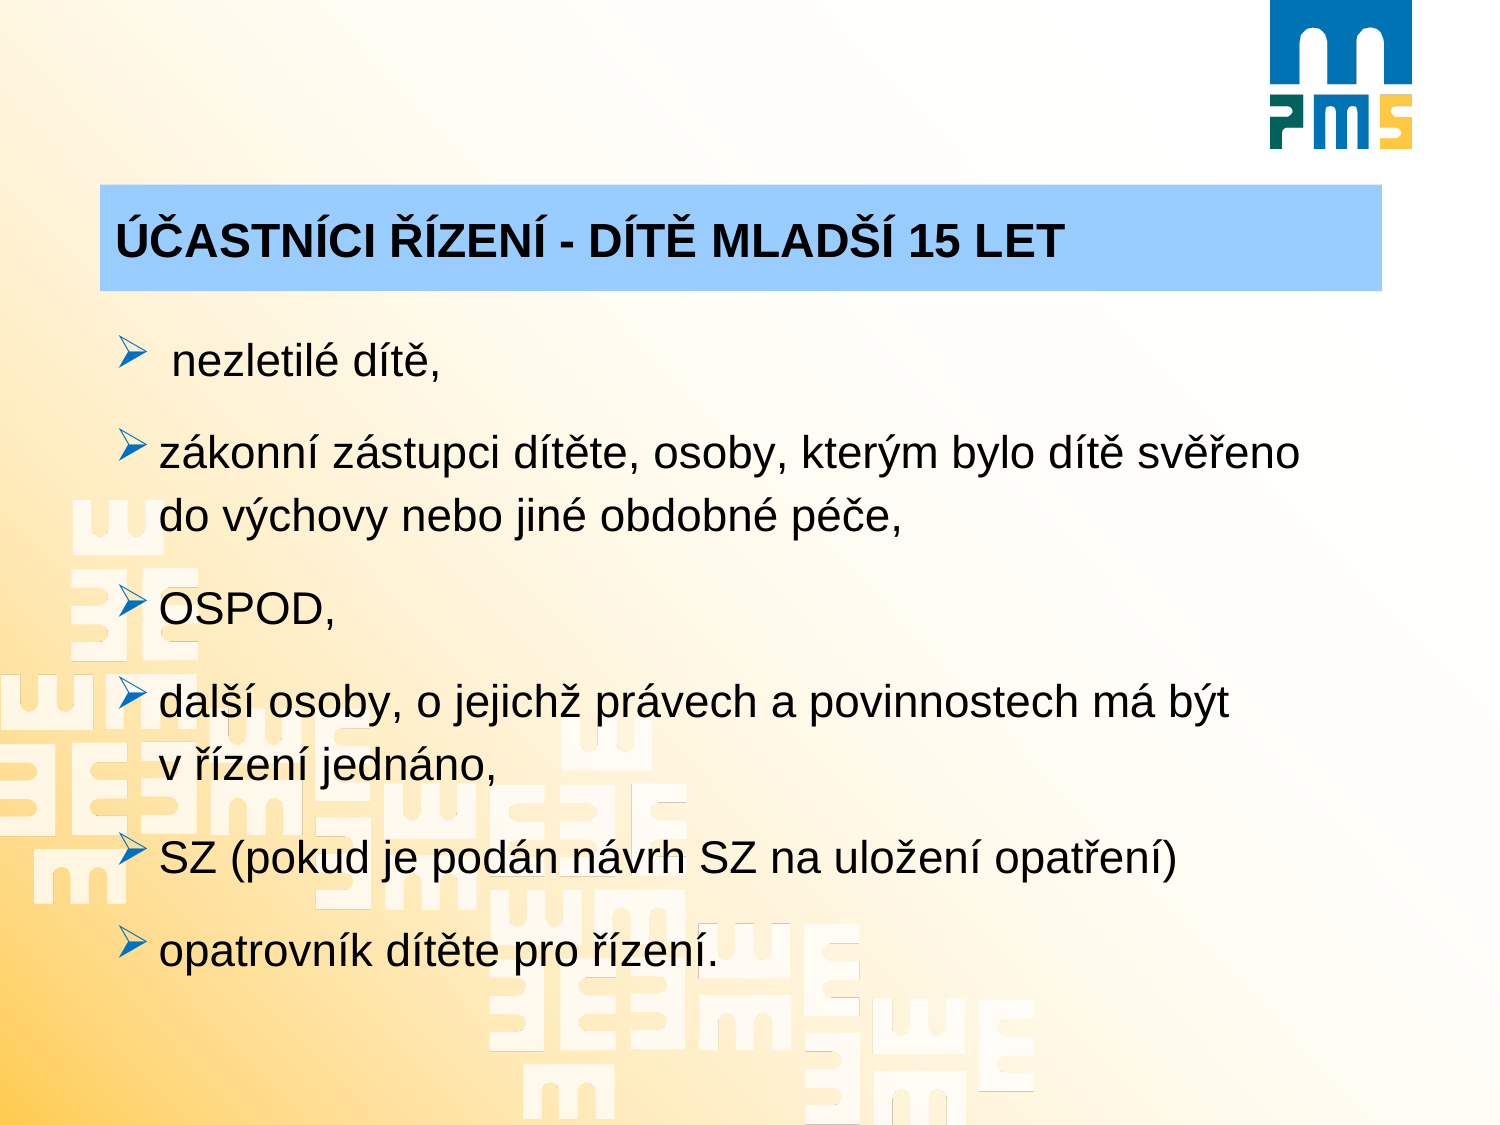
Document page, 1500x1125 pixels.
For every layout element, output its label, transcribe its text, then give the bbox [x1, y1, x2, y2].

text_box nezletilé dítě, zákonní zástupci dítěte, osoby, kterým bylo dítě svěřeno do výchovy nebo jiné obdobné péče, OSPOD, další osoby, o jejichž právech a povinnostech má být v řízení jednáno, SZ (pokud je podán návrh SZ na uložení opatření) opatrovník dítěte pro řízení. [100, 314, 1341, 1024]
title ÚČASTNÍCI ŘÍZENÍ - DÍTĚ MLADŠÍ 15 LET [100, 184, 1382, 292]
picture [0, 0, 1500, 1125]
